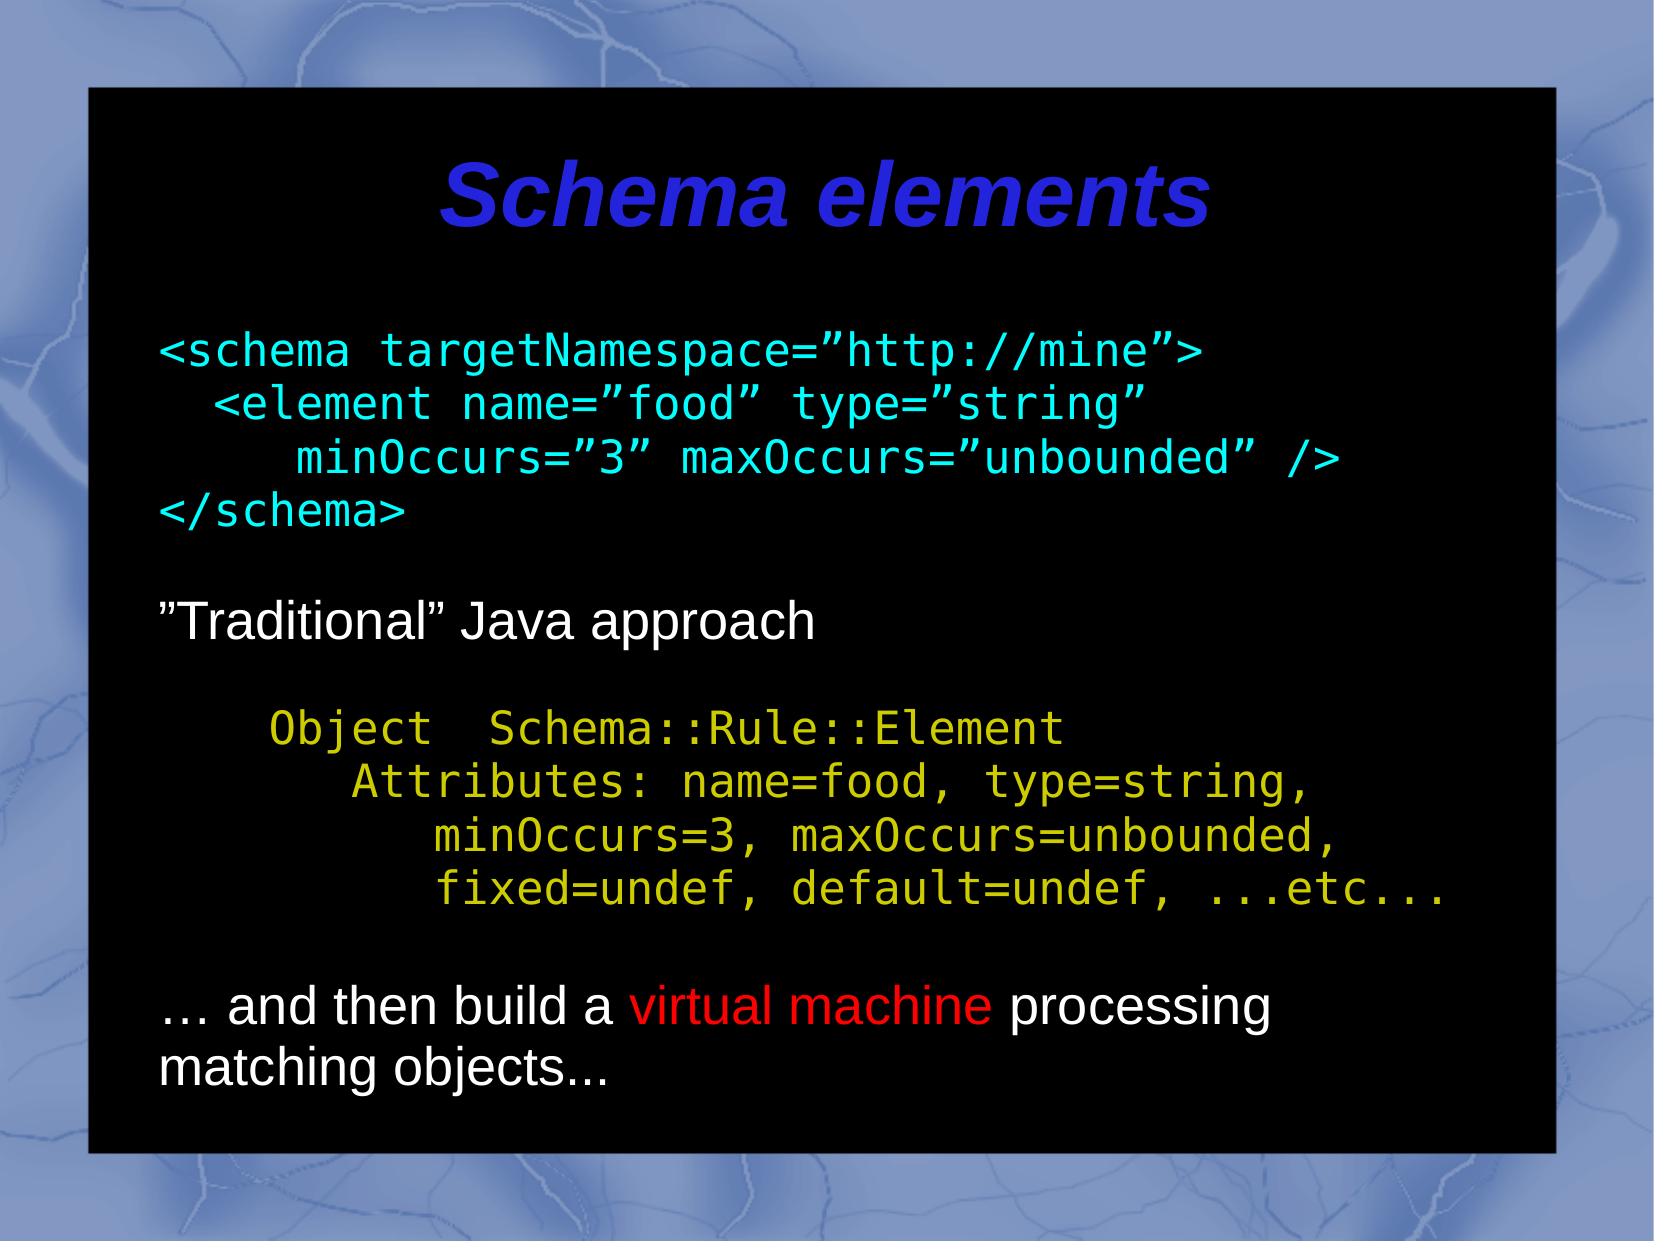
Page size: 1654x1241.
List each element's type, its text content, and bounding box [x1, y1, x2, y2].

text_box <schema targetNamespace=”http://mine”> <element name=”food” type=”string” minOccurs=”3” maxOccurs=”unbounded” /> </schema> ”Traditional” Java approach Object Schema::Rule::Element Attributes: name=food, type=string, minOccurs=3, maxOccurs=unbounded, fixed=undef, default=undef, ...etc... … and then build a virtual machine processing matching objects... [143, 316, 1466, 1158]
picture [0, 0, 1654, 1241]
title Schema elements [118, 90, 1536, 298]
